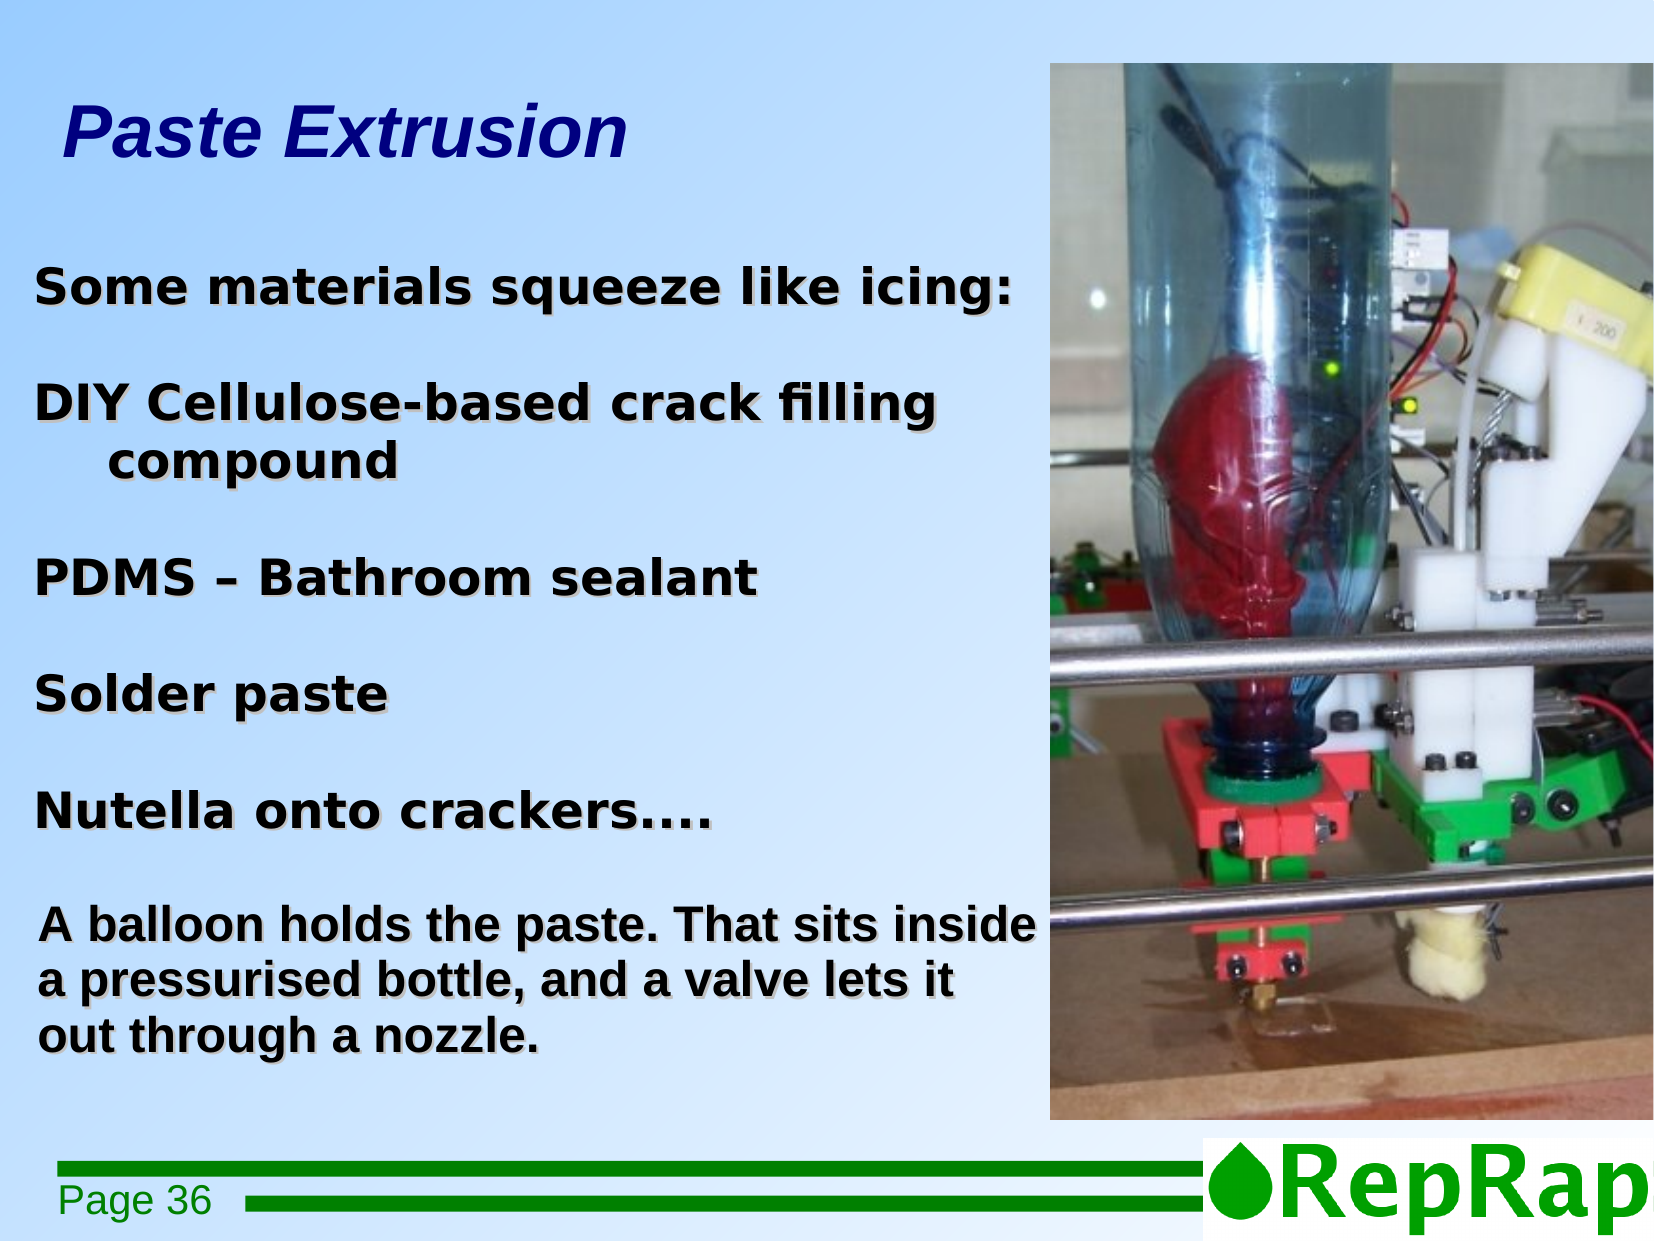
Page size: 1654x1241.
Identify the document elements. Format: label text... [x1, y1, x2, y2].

picture [1203, 1138, 1654, 1241]
text_box [95, 232, 1050, 905]
title Paste Extrusion [62, 53, 1628, 210]
text_box Some materials squeeze like icing: DIY Cellulose-based crack filling compound PDMS – Bathroom sealant Solder paste Nutella onto crackers.... A balloon holds the paste. That sits inside a pressurised bottle, and a valve lets it out through a nozzle. [33, 257, 1041, 1119]
picture [1050, 63, 1654, 1120]
